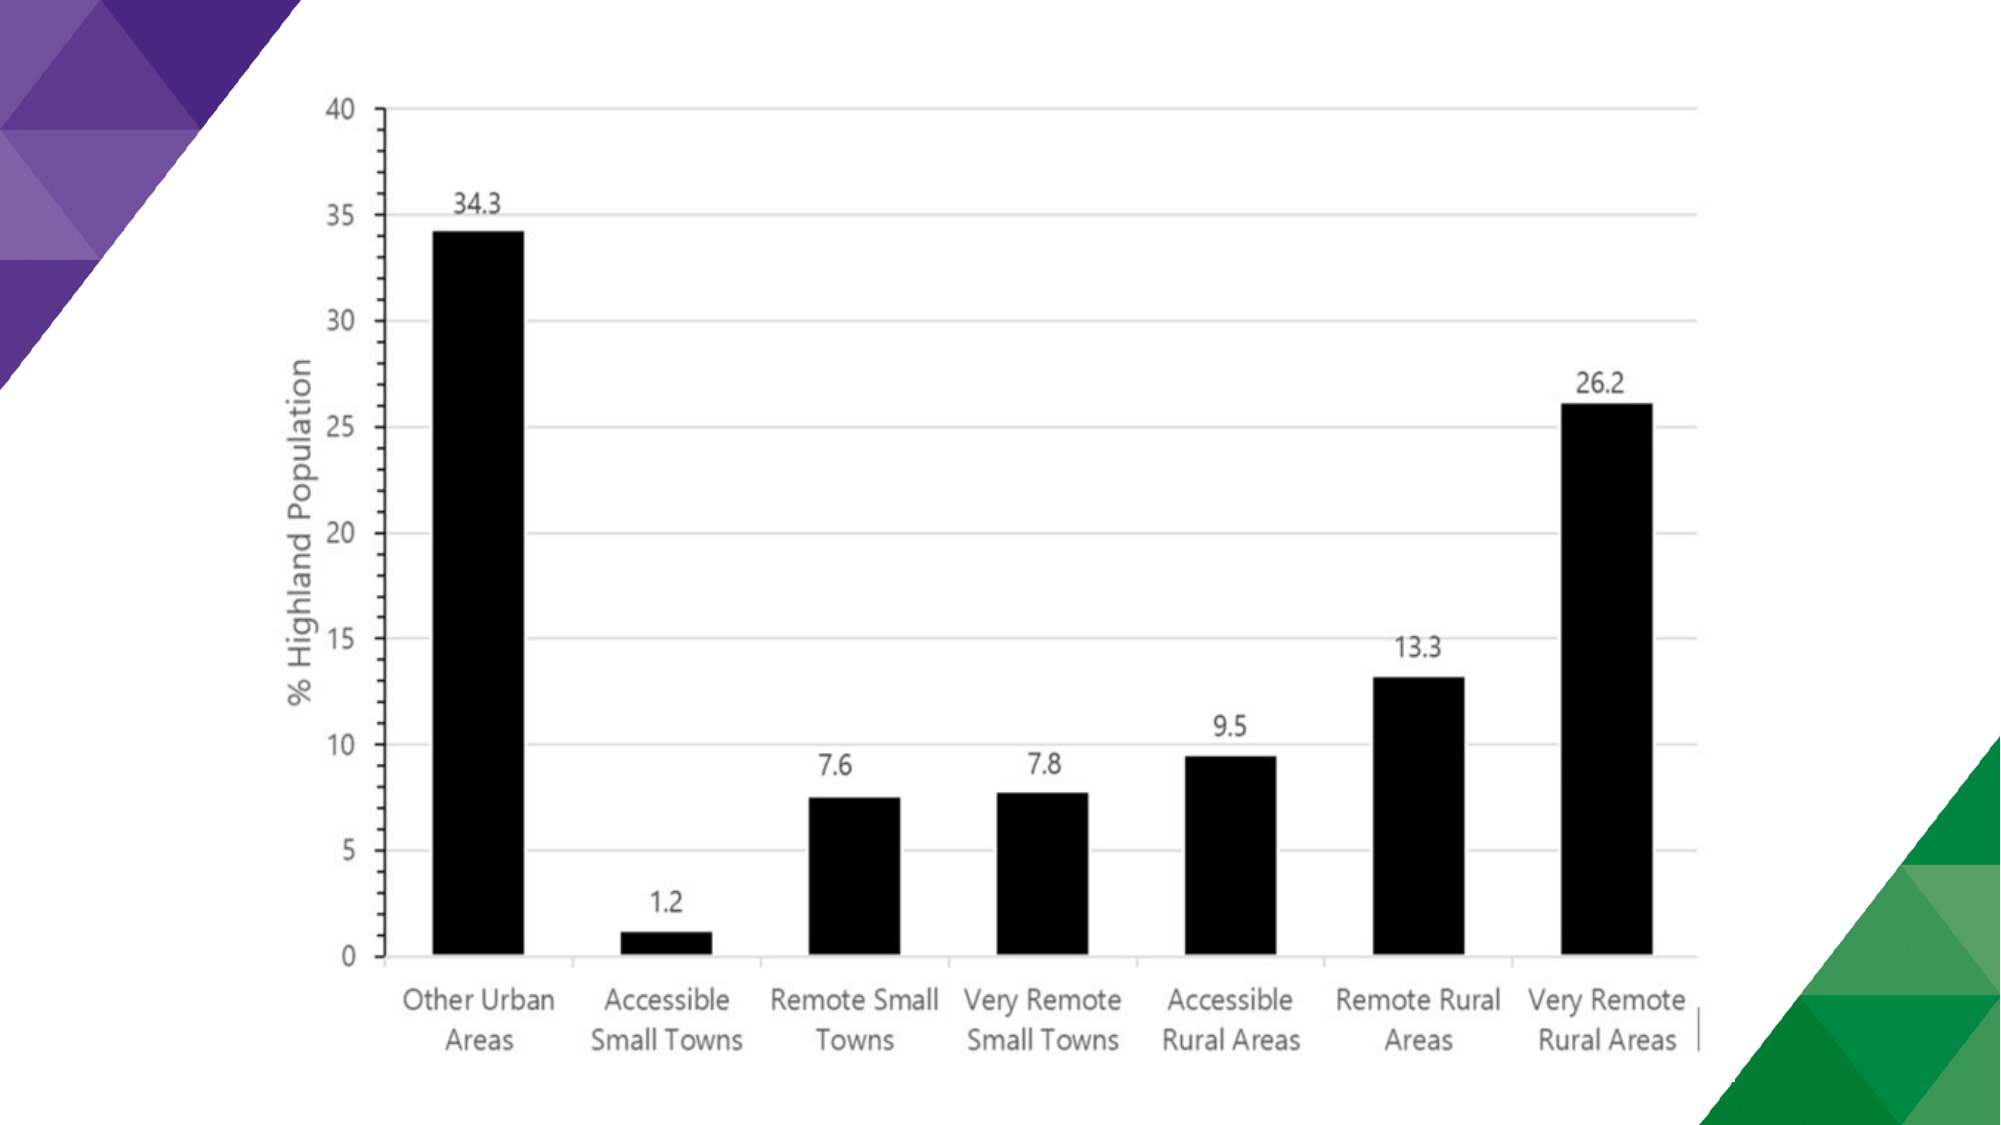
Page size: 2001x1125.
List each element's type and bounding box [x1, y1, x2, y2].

picture [240, 92, 1760, 1082]
